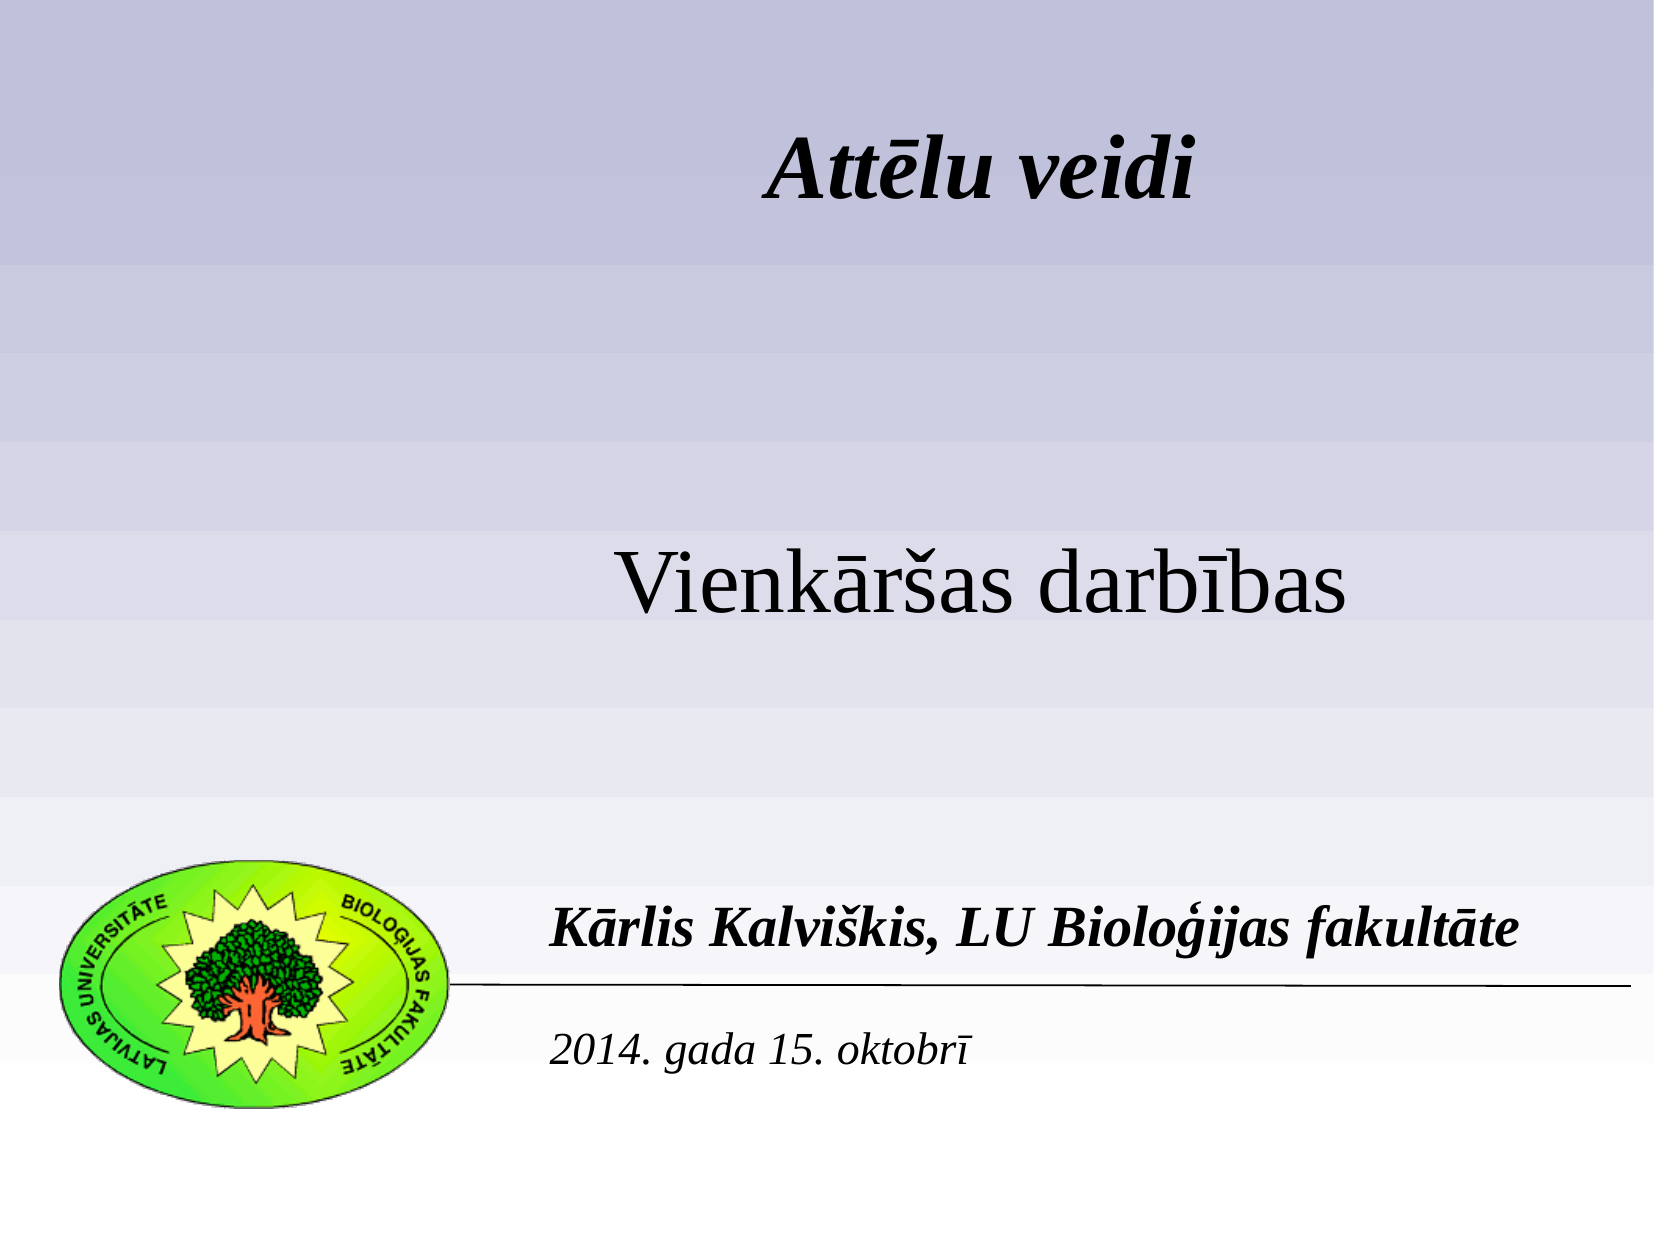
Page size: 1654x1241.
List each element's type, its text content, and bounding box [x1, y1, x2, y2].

title Vienkāršas darbības [332, 314, 1632, 849]
picture [0, 0, 1654, 1241]
